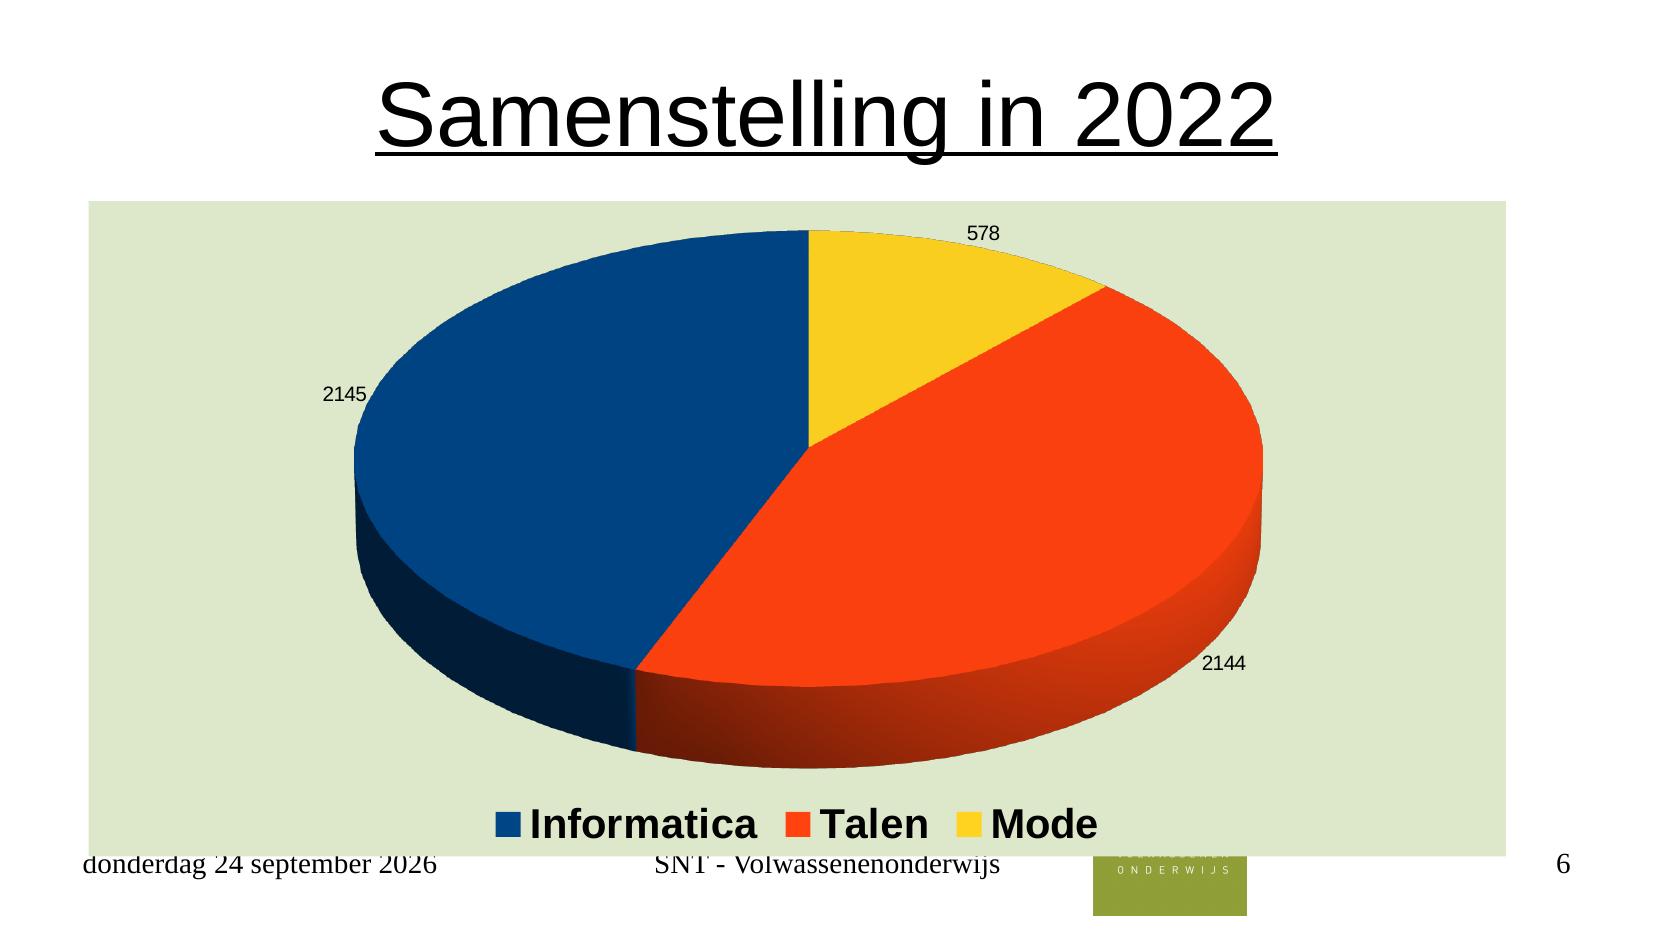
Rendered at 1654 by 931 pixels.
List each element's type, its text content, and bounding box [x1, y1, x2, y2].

chart [88, 201, 1506, 857]
picture [1093, 857, 1247, 916]
title Samenstelling in 2022 [82, 37, 1571, 193]
